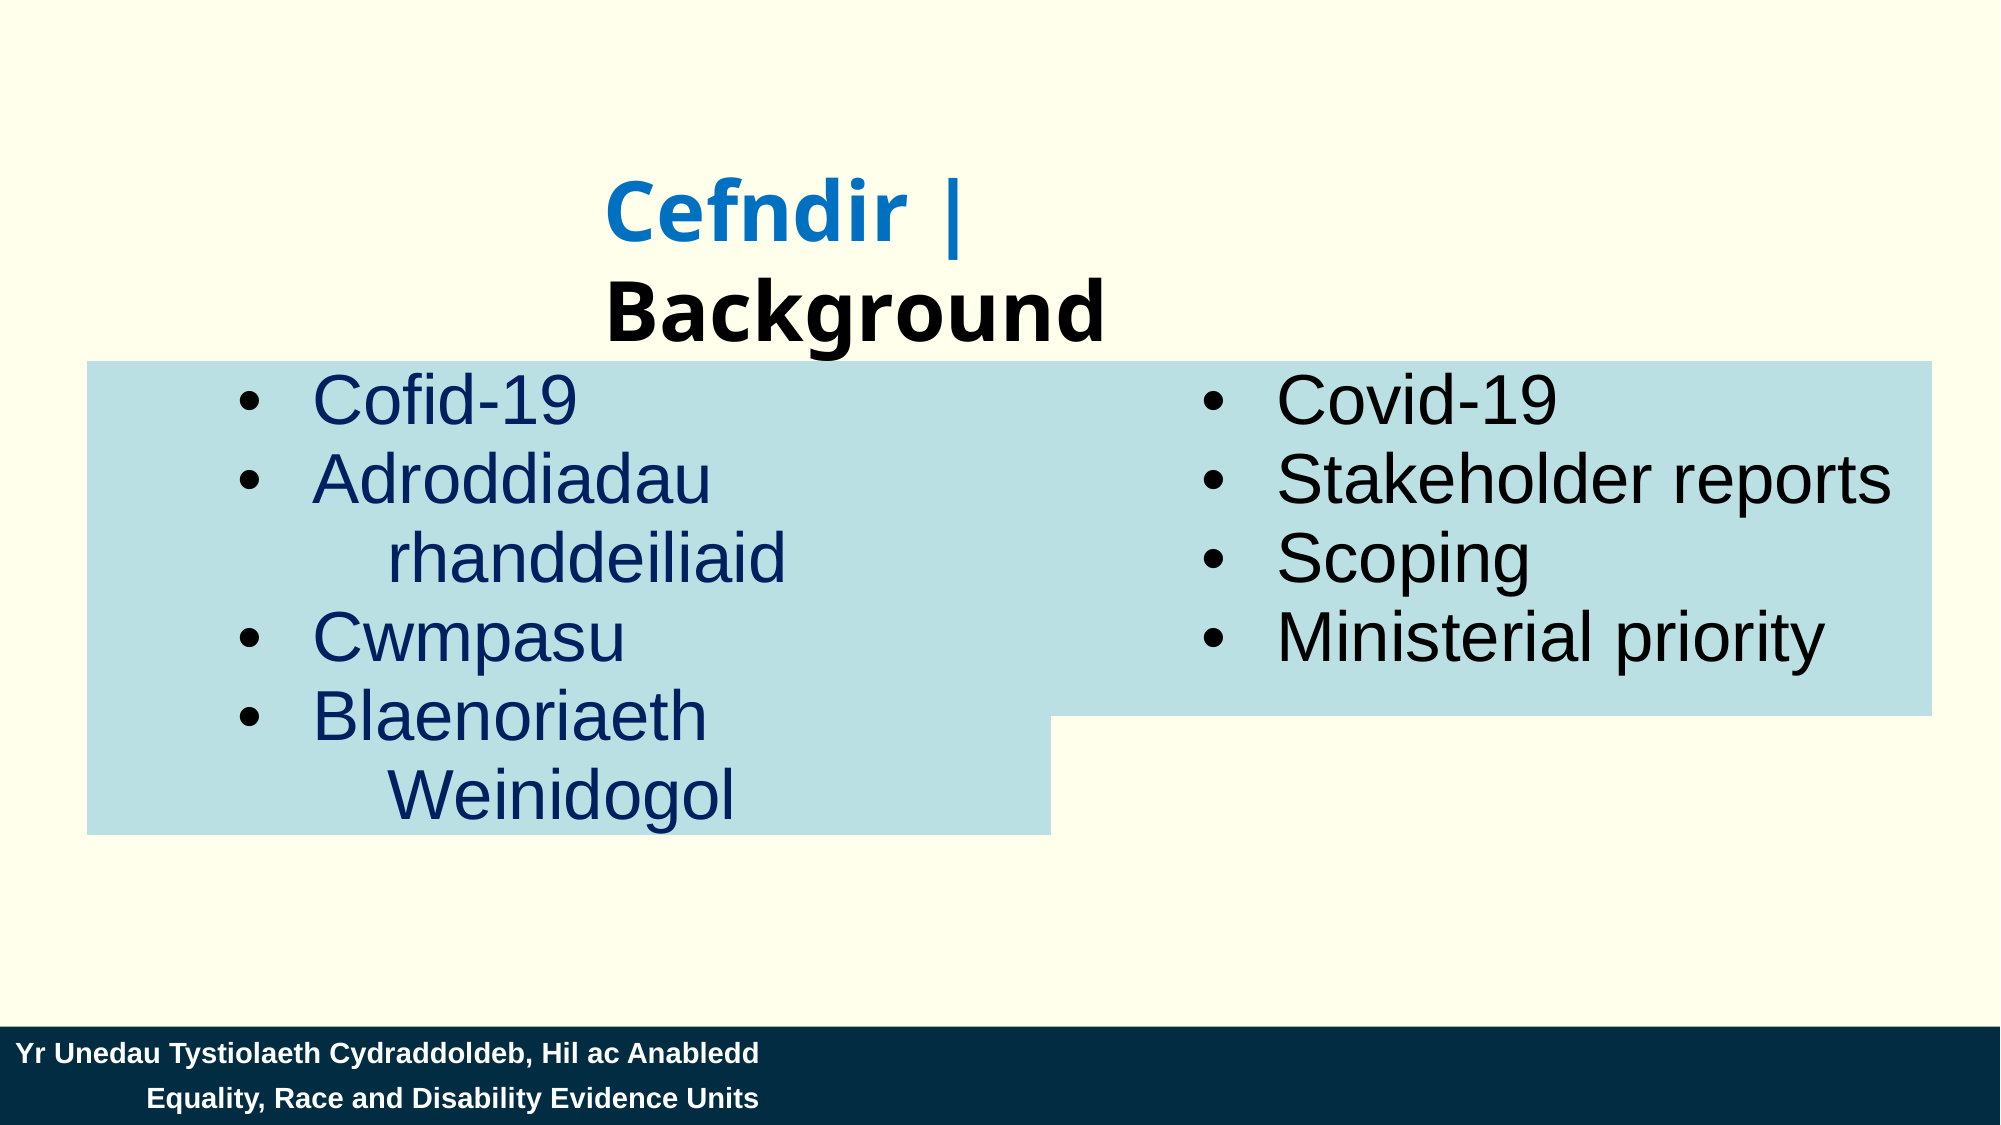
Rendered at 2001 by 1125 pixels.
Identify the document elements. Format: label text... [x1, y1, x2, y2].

table_header Cofid-19 Adroddiadau rhanddeiliaid Cwmpasu Blaenoriaeth Weinidogol [87, 361, 1051, 835]
text_box Yr Unedau Tystiolaeth Cydraddoldeb, Hil ac Anabledd Equality, Race and Disability Evidence Units [0, 1026, 2000, 1125]
text_box Cefndir | Background [438, 150, 1390, 303]
table_header Covid-19 Stakeholder reports Scoping Ministerial priority [1051, 361, 1932, 716]
